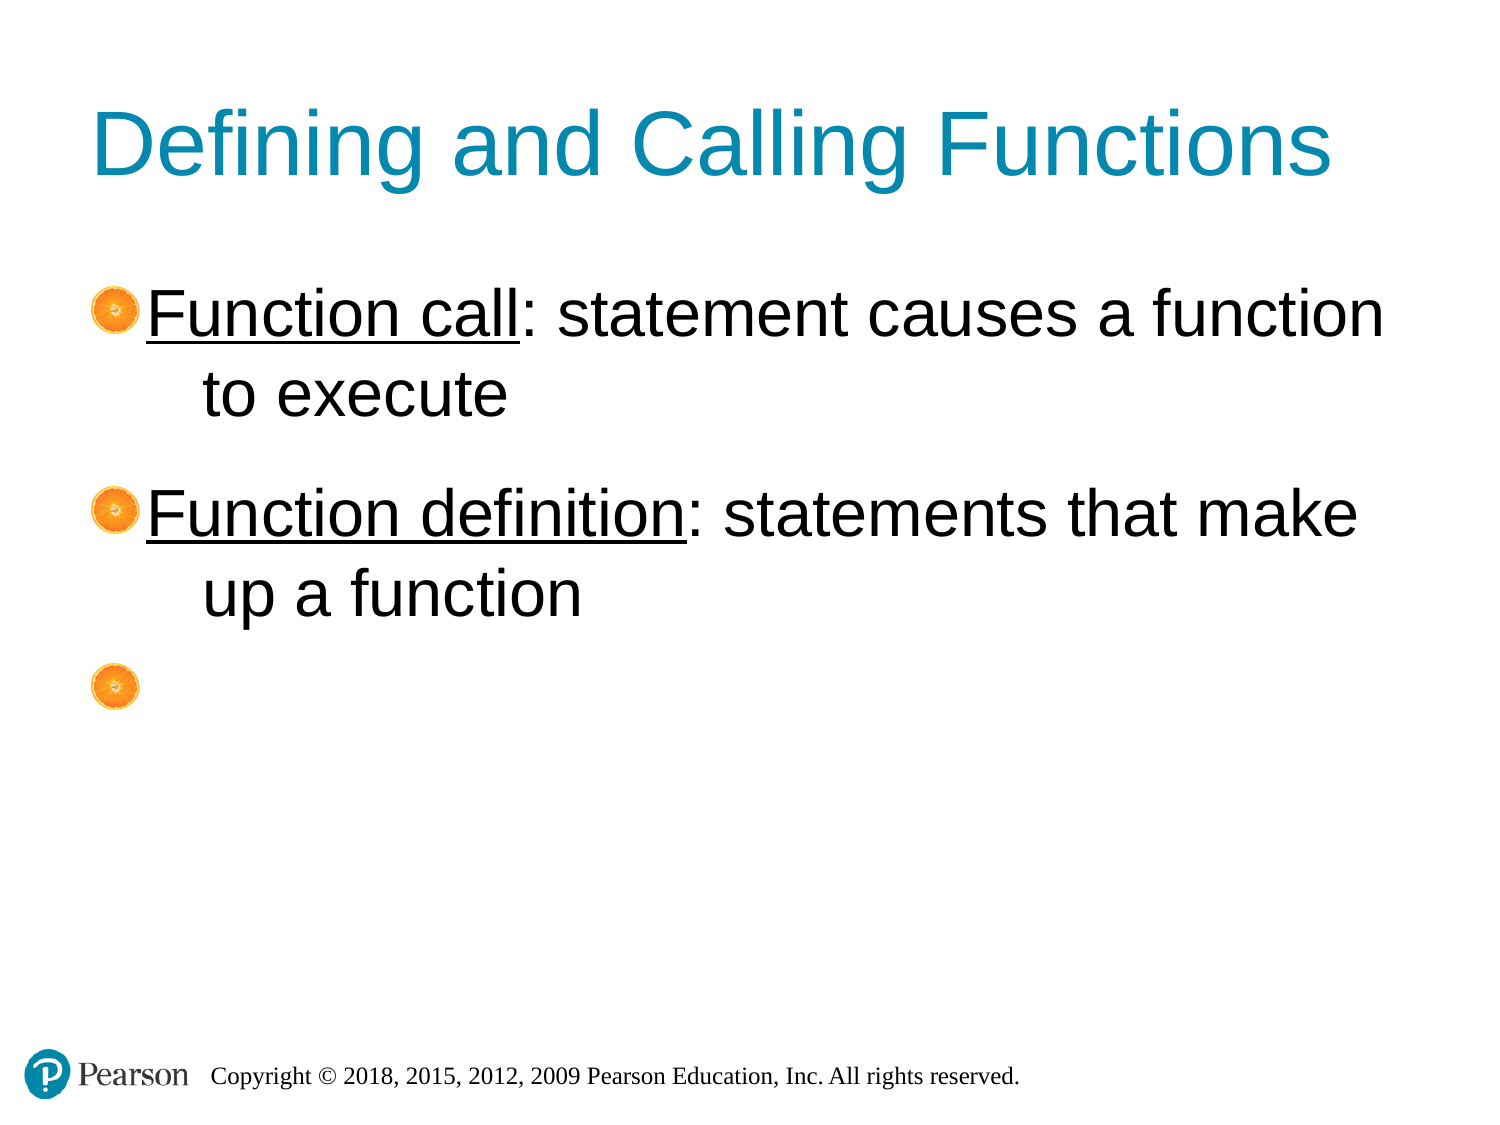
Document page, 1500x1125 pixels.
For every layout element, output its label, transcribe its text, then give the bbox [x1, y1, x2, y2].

list Function call: statement causes a function to execute Function definition: statements that make up a function [75, 262, 1426, 1005]
title Defining and Calling Functions [75, 45, 1426, 233]
